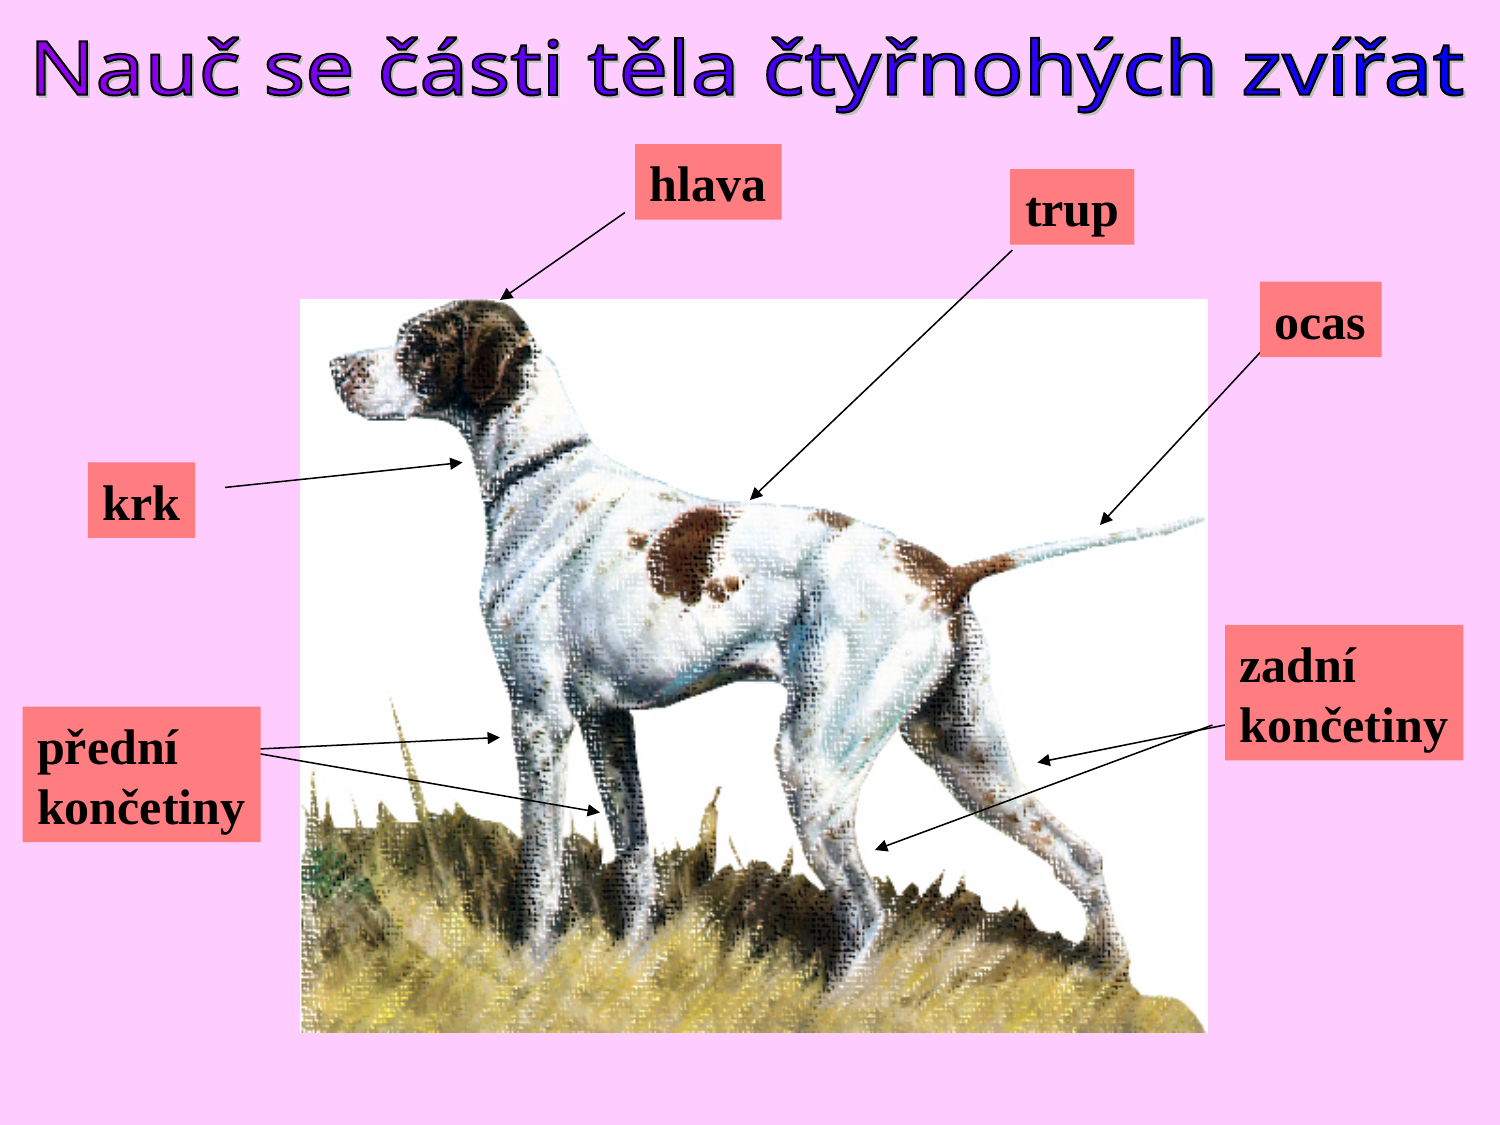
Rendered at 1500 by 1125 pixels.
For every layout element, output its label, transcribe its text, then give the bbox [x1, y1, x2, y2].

text_box ocas [1260, 281, 1382, 358]
text_box Nauč se části těla čtyřnohých zvířat [423, 53, 462, 96]
text_box Nauč se části těla čtyřnohých zvířat [767, 53, 802, 96]
text_box Nauč se části těla čtyřnohých zvířat [588, 45, 617, 96]
text_box Nauč se části těla čtyřnohých zvířat [924, 53, 964, 95]
text_box Nauč se části těla čtyřnohých zvířat [1077, 54, 1123, 113]
picture [300, 299, 1208, 1034]
text_box krk [87, 462, 196, 538]
text_box Nauč se části těla čtyřnohých zvířat [382, 53, 417, 96]
text_box hlava [635, 144, 782, 220]
text_box Nauč se části těla čtyřnohých zvířat [1031, 37, 1071, 95]
text_box Nauč se části těla čtyřnohých zvířat [1171, 37, 1212, 95]
text_box Nauč se části těla čtyřnohých zvířat [1434, 45, 1463, 96]
text_box Nauč se části těla čtyřnohých zvířat [1356, 53, 1385, 95]
text_box přední končetiny [22, 706, 261, 843]
text_box Nauč se části těla čtyřnohých zvířat [511, 45, 540, 96]
text_box Nauč se části těla čtyřnohých zvířat [472, 53, 507, 96]
text_box Nauč se části těla čtyřnohých zvířat [694, 53, 733, 96]
text_box Nauč se části těla čtyřnohých zvířat [203, 53, 238, 96]
text_box Nauč se části těla čtyřnohých zvířat [1127, 53, 1162, 96]
text_box Nauč se části těla čtyřnohých zvířat [37, 41, 87, 95]
text_box trup [1010, 169, 1135, 245]
text_box Nauč se části těla čtyřnohých zvířat [151, 54, 192, 96]
text_box Nauč se části těla čtyřnohých zvířat [99, 53, 138, 96]
text_box Nauč se části těla čtyřnohých zvířat [1244, 54, 1279, 95]
text_box Nauč se části těla čtyřnohých zvířat [888, 53, 916, 95]
text_box Nauč se části těla čtyřnohých zvířat [805, 45, 835, 96]
text_box Nauč se části těla čtyřnohých zvířat [309, 53, 351, 96]
text_box Nauč se části těla čtyřnohých zvířat [267, 53, 302, 96]
text_box Nauč se části těla čtyřnohých zvířat [836, 54, 881, 113]
text_box Nauč se části těla čtyřnohých zvířat [623, 53, 664, 96]
text_box Nauč se části těla čtyřnohých zvířat [1282, 54, 1327, 95]
text_box Nauč se části těla čtyřnohých zvířat [1387, 53, 1426, 96]
text_box zadní končetiny [1225, 624, 1464, 761]
text_box Nauč se části těla čtyřnohých zvířat [975, 53, 1019, 96]
